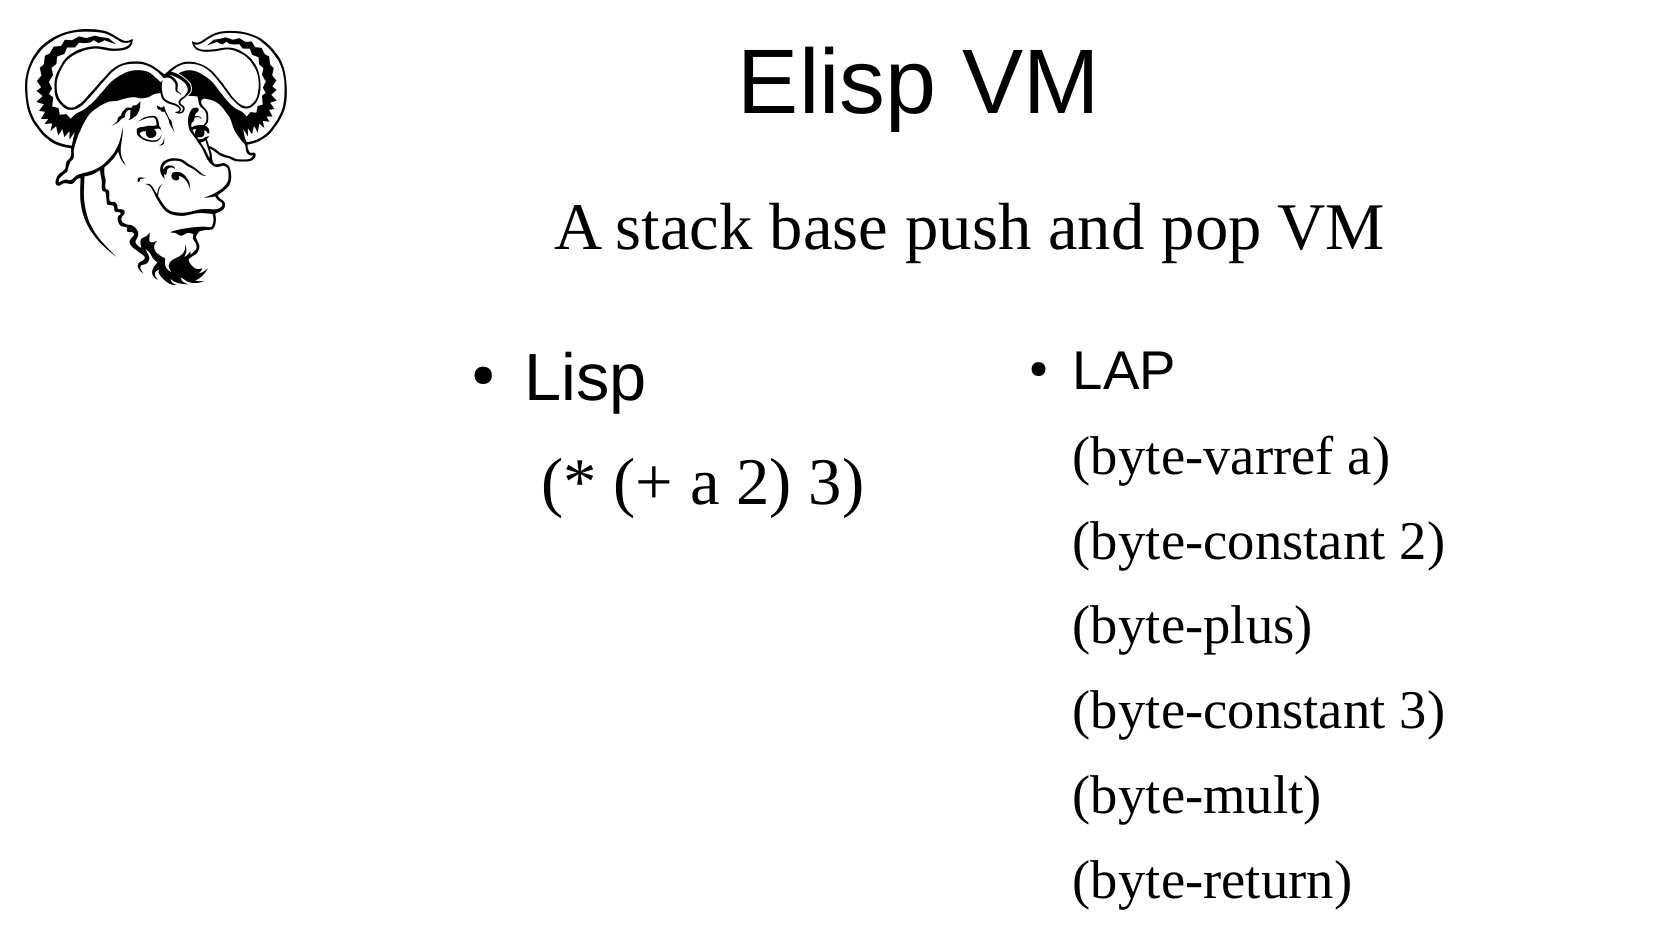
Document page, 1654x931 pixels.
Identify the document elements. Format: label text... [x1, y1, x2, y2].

title Elisp VM [373, 0, 1465, 169]
list Lisp (* (+ a 2) 3) [453, 340, 964, 911]
list A stack base push and pop VM [483, 189, 1474, 330]
list LAP (byte-varref a) (byte-constant 2) (byte-plus) (byte-constant 3) (byte-mult) (byte-return) [1014, 340, 1525, 911]
picture [25, 29, 287, 285]
